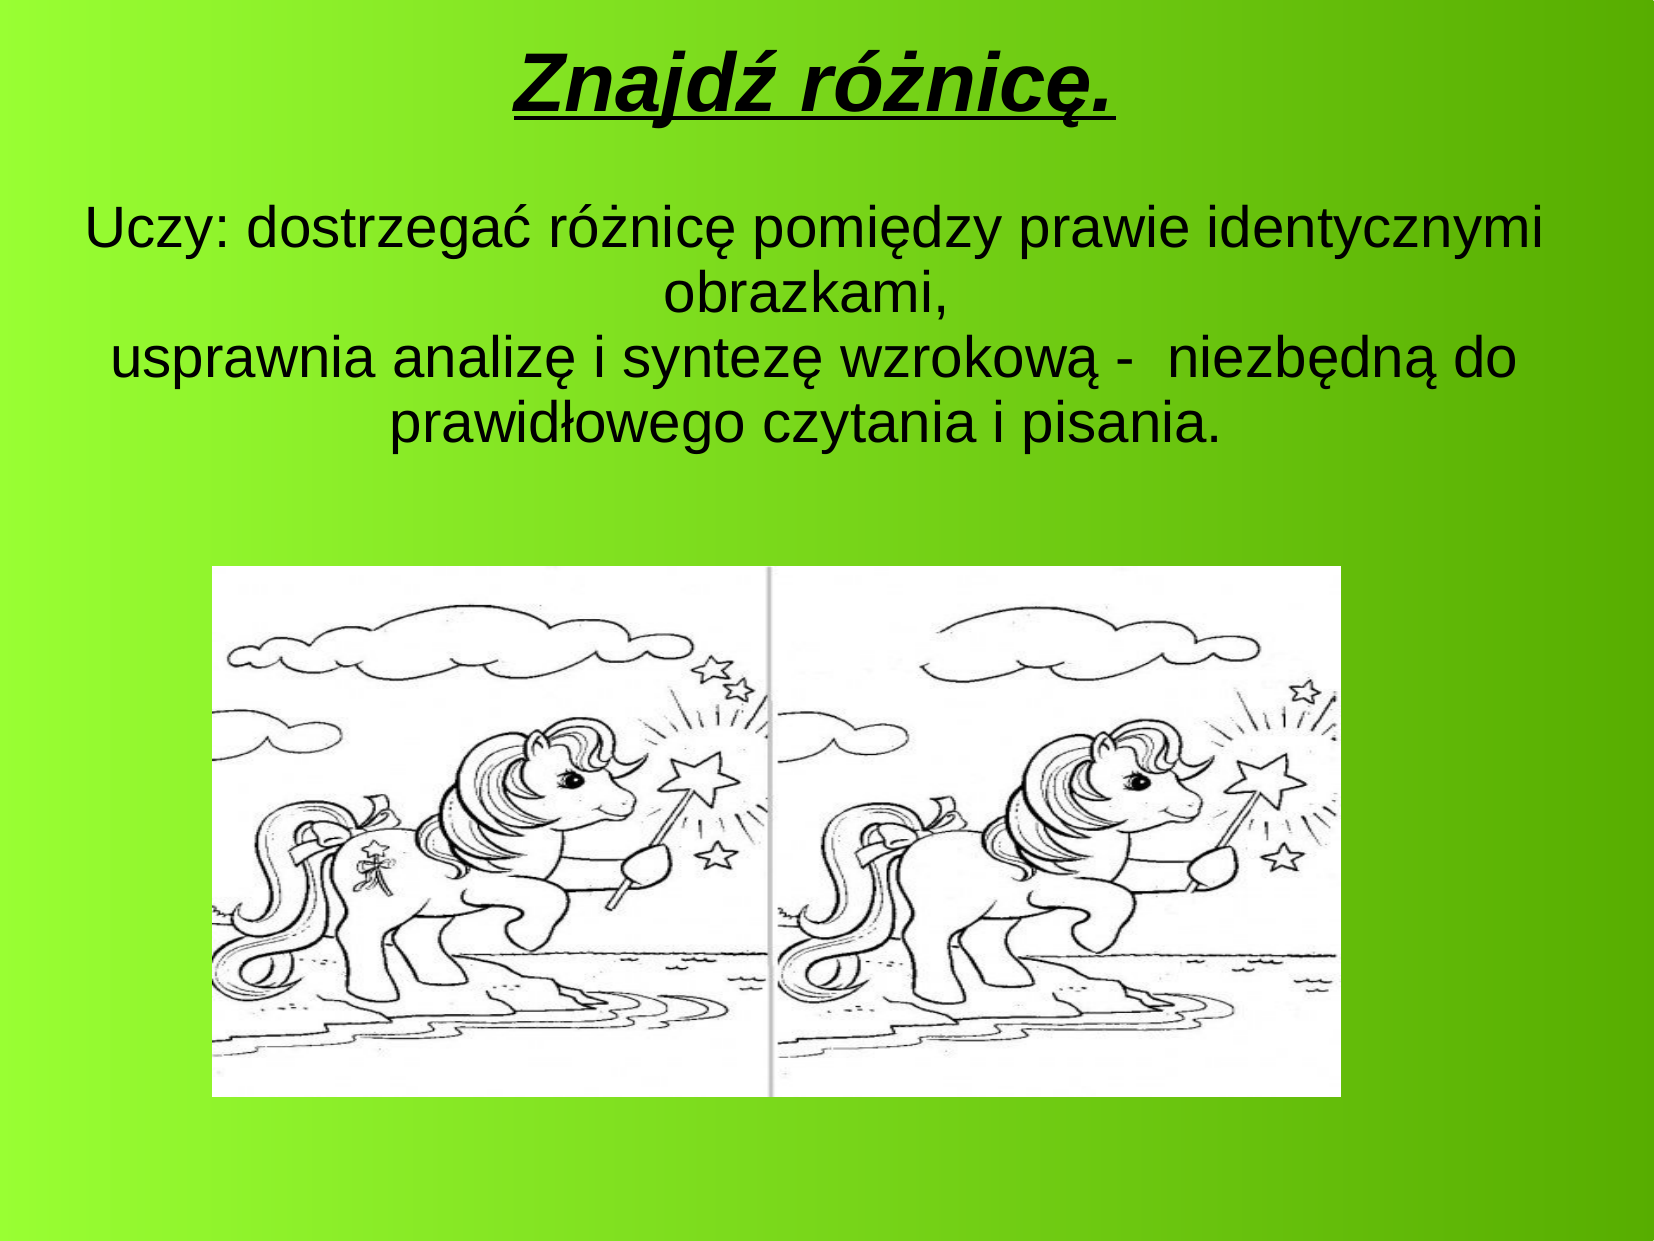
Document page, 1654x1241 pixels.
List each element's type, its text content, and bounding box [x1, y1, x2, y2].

title Znajdź różnicę. Uczy: dostrzegać różnicę pomiędzy prawie identycznymi obrazkami, usprawnia analizę i syntezę wzrokową - niezbędną do prawidłowego czytania i pisania. [70, 36, 1560, 454]
picture [212, 566, 1341, 1097]
